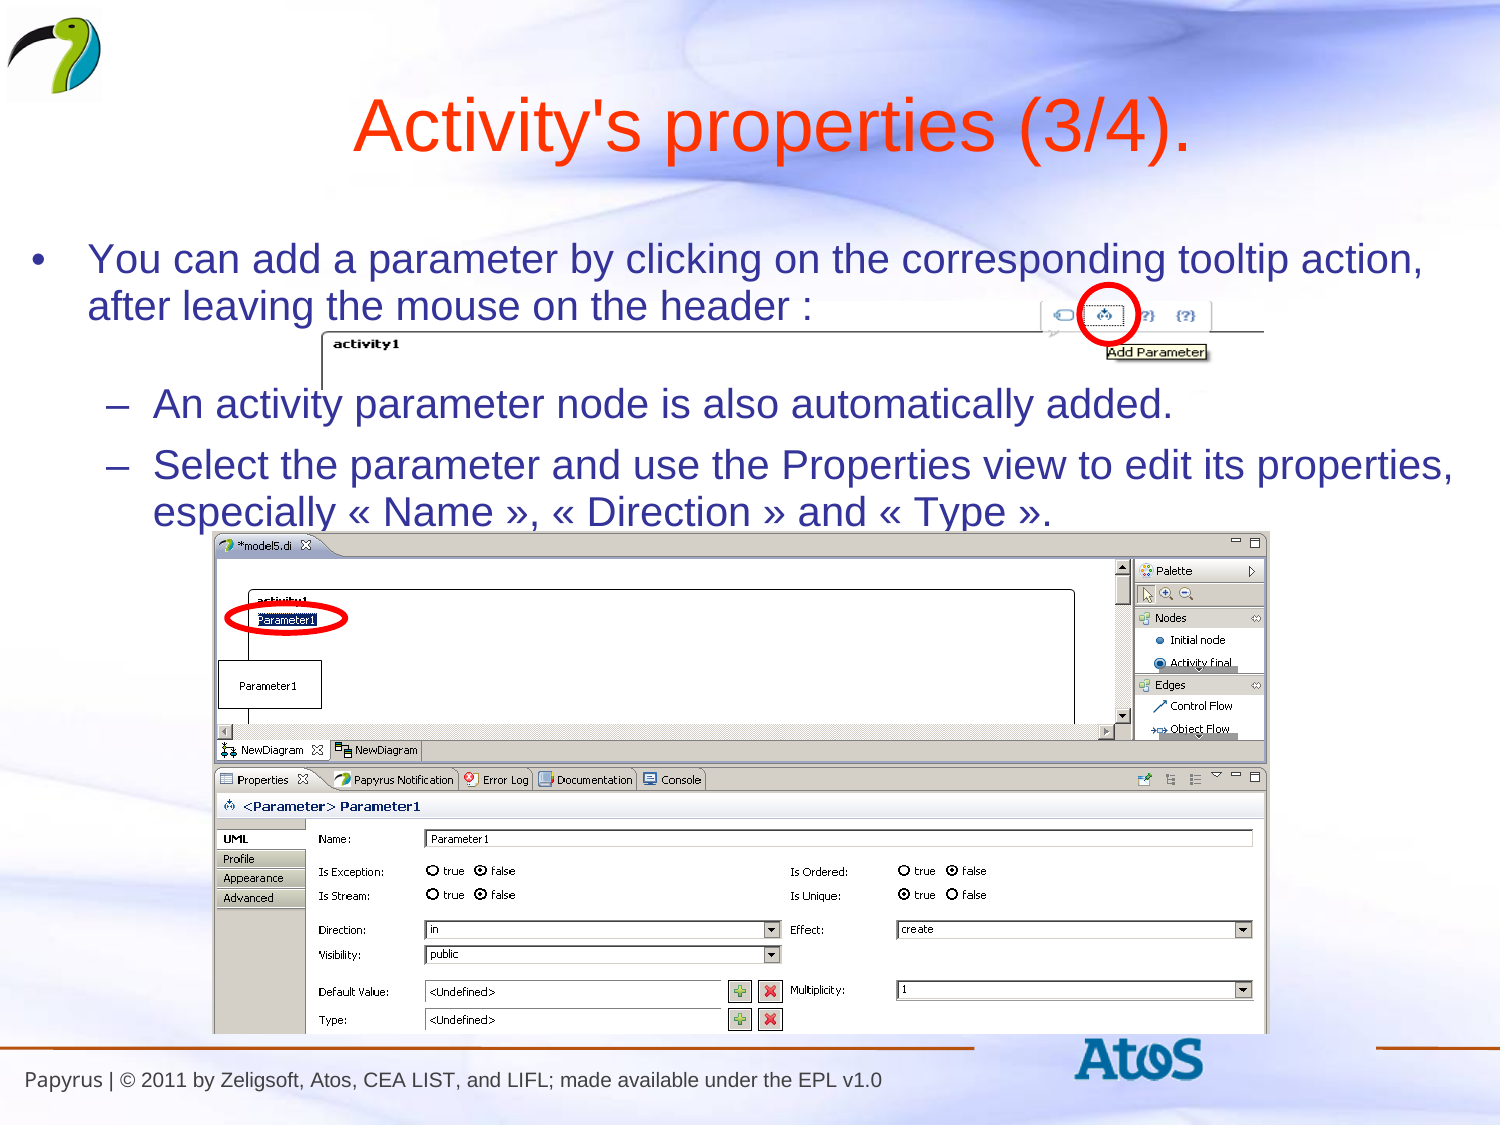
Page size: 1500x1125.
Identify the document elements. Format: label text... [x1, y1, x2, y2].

title Activity's properties (3/4). [283, 72, 1264, 178]
text_box [227, 603, 346, 633]
list You can add a parameter by clicking on the corresponding tooltip action, after leaving the mouse on the header : An activity parameter node is also automatically added. Select the parameter and use the Properties view to edit its properties, especially « Name », « Direction » and « Type ». [31, 236, 1469, 960]
picture [0, 0, 1500, 1125]
